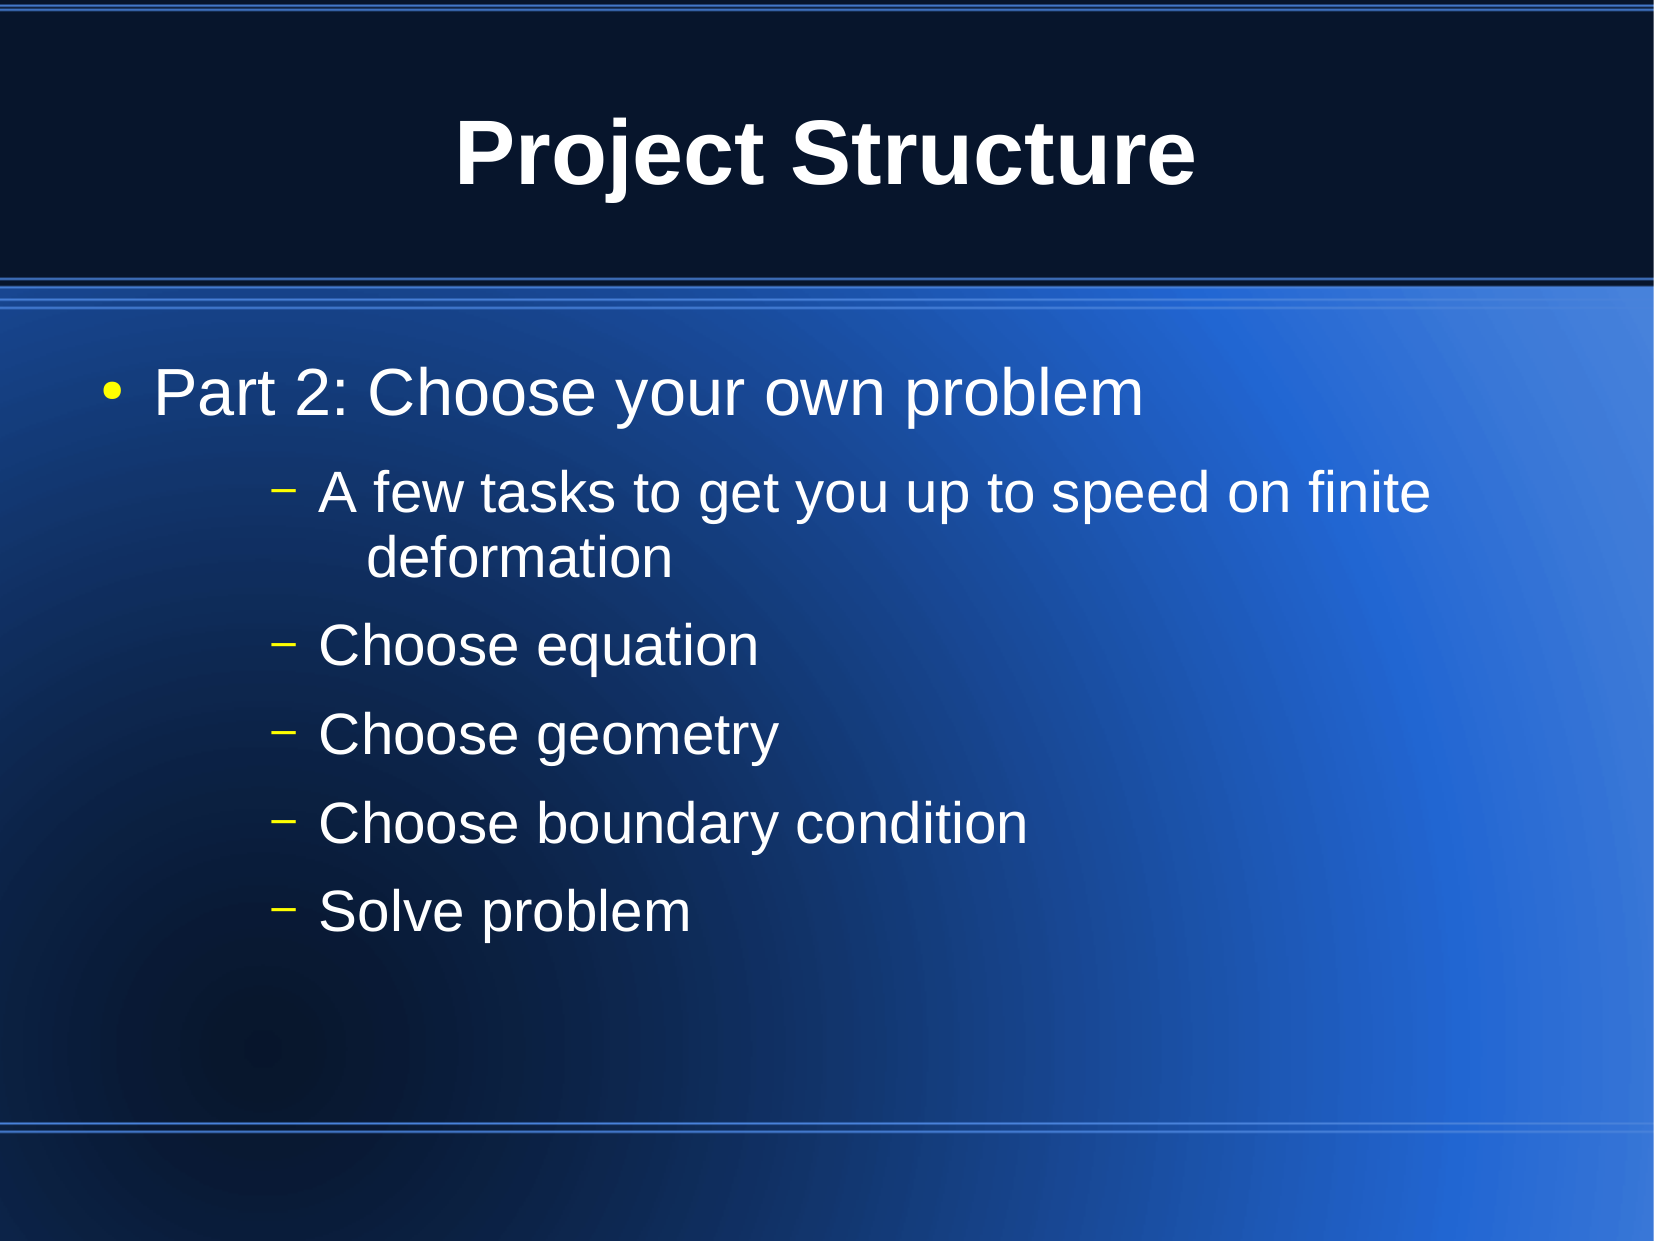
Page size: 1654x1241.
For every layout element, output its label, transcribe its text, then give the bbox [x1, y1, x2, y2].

title Project Structure [82, 49, 1571, 257]
picture [0, 0, 1654, 1241]
list Part 2: Choose your own problem A few tasks to get you up to speed on finite deformation Choose equation Choose geometry Choose boundary condition Solve problem [82, 355, 1571, 1075]
